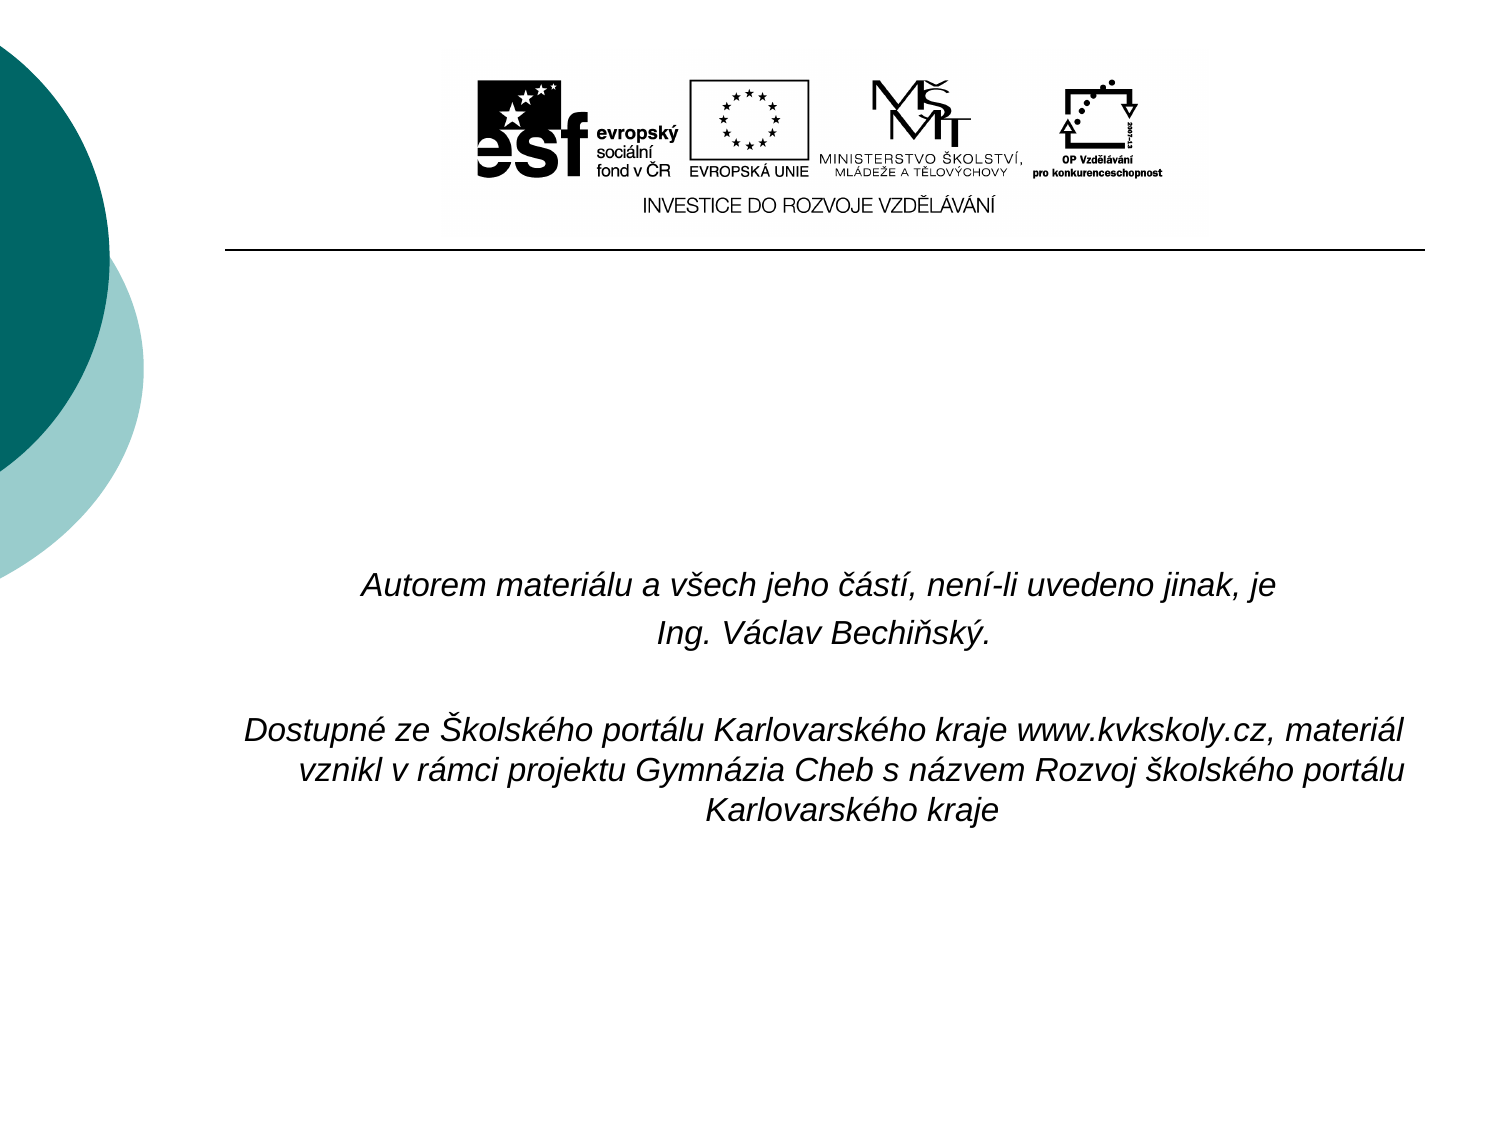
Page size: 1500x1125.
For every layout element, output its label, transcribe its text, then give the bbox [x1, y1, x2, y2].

list Autorem materiálu a všech jeho částí, není-li uvedeno jinak, je Ing. Václav Bechiňský. Dostupné ze Školského portálu Karlovarského kraje www.kvkskoly.cz, materiál vznikl v rámci projektu Gymnázia Cheb s názvem Rozvoj školského portálu Karlovarského kraje [224, 299, 1425, 975]
picture [441, 49, 1209, 237]
